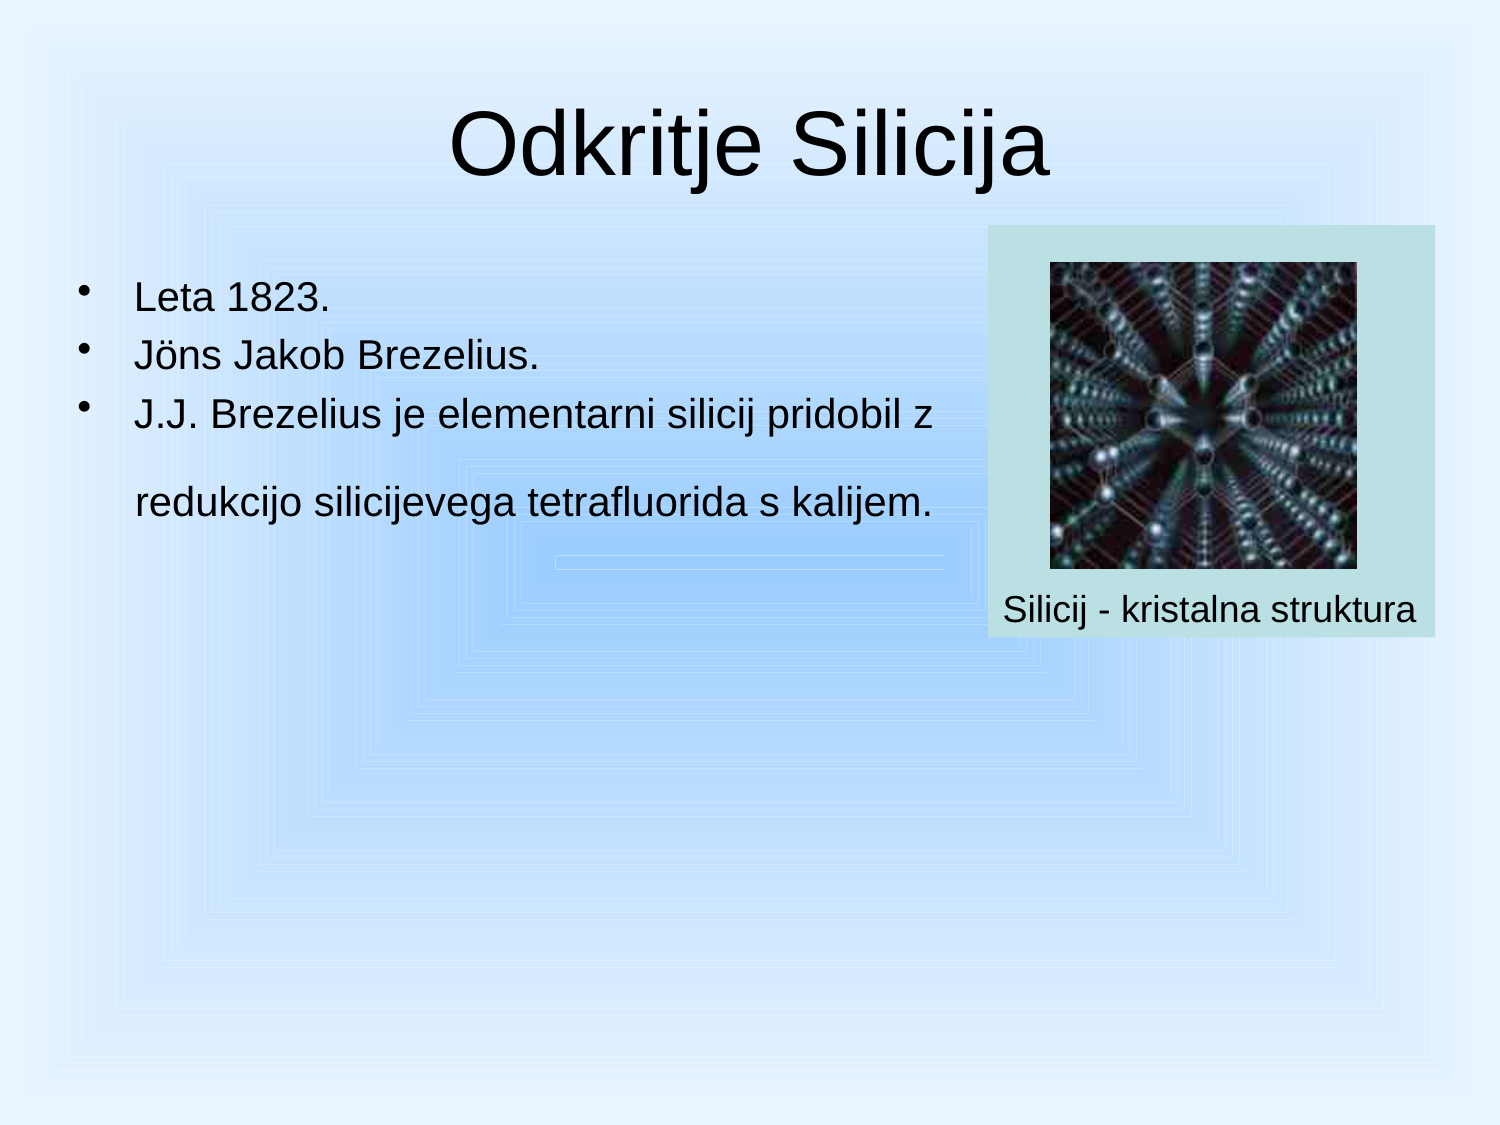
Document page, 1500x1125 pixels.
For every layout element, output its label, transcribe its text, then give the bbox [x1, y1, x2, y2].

title Odkritje Silicija [75, 45, 1425, 233]
text_box Silicij - kristalna struktura [987, 225, 1436, 638]
picture [1050, 262, 1357, 569]
list Leta 1823. Jöns Jakob Brezelius. J.J. Brezelius je elementarni silicij pridobil z redukcijo silicijevega tetrafluorida s kalijem. [62, 262, 1413, 1005]
